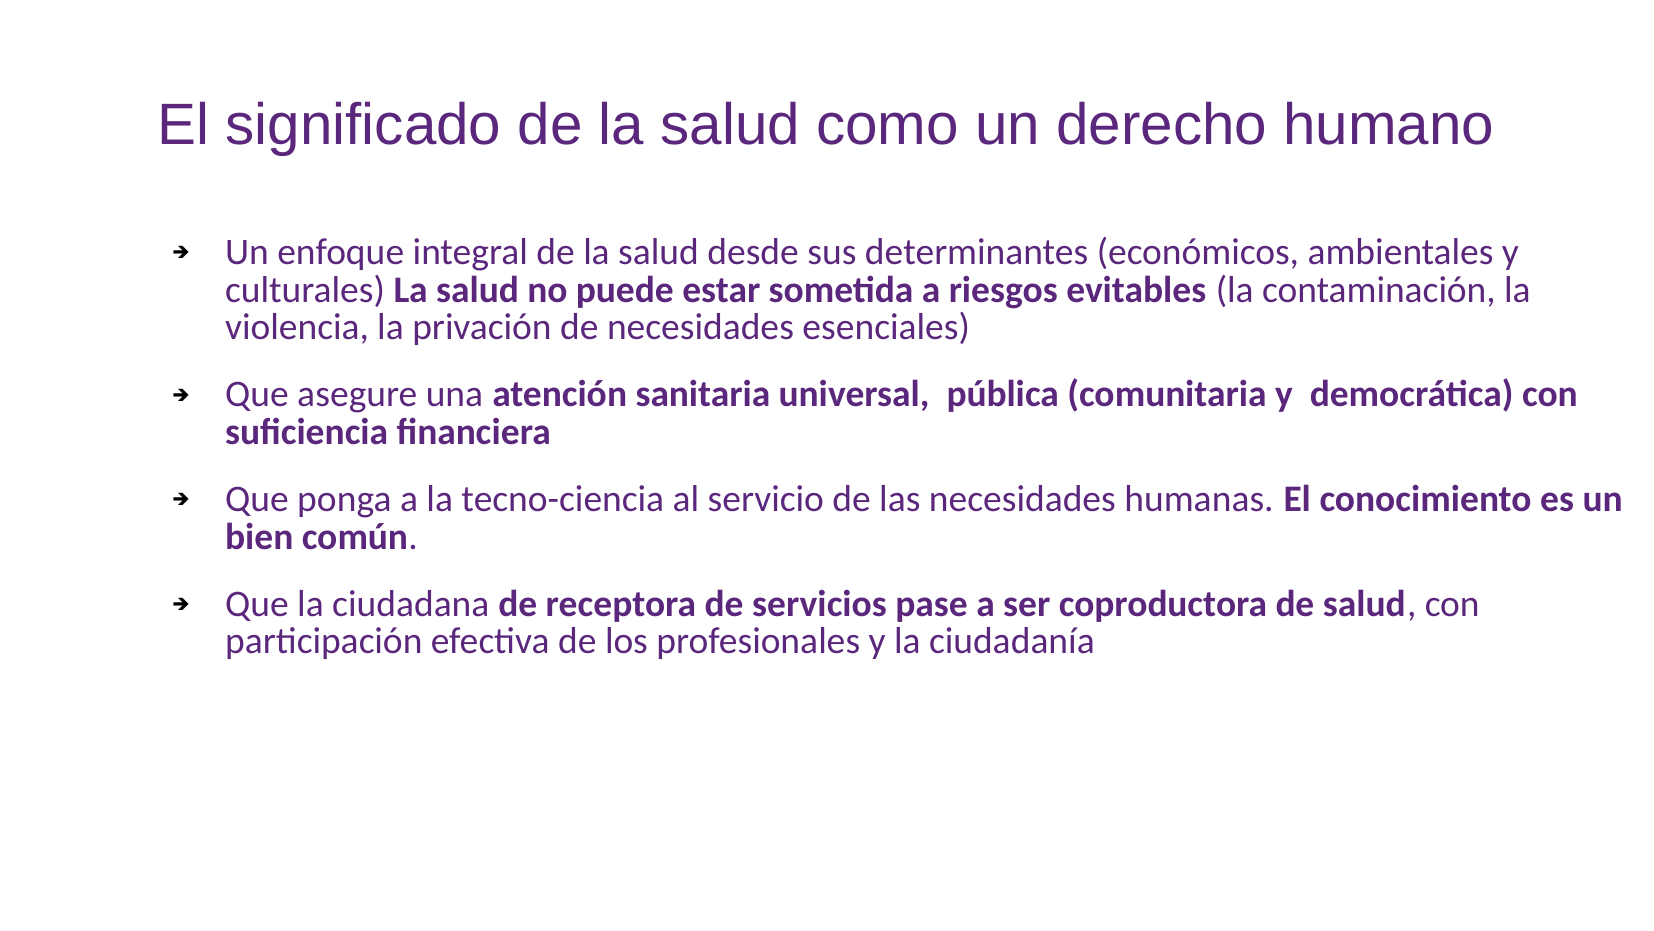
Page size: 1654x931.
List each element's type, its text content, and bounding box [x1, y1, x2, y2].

title El significado de la salud como un derecho humano [82, 92, 1571, 223]
list Un enfoque integral de la salud desde sus determinantes (económicos, ambientales y culturales) La salud no puede estar sometida a riesgos evitables (la contaminación, la violencia, la privación de necesidades esenciales) Que asegure una atención sanitaria universal, pública (comunitaria y democrática) con suficiencia financiera Que ponga a la tecno-ciencia al servicio de las necesidades humanas. El conocimiento es un bien común. Que la ciudadana de receptora de servicios pase a ser coproductora de salud, con participación efectiva de los profesionales y la ciudadanía [154, 236, 1625, 697]
